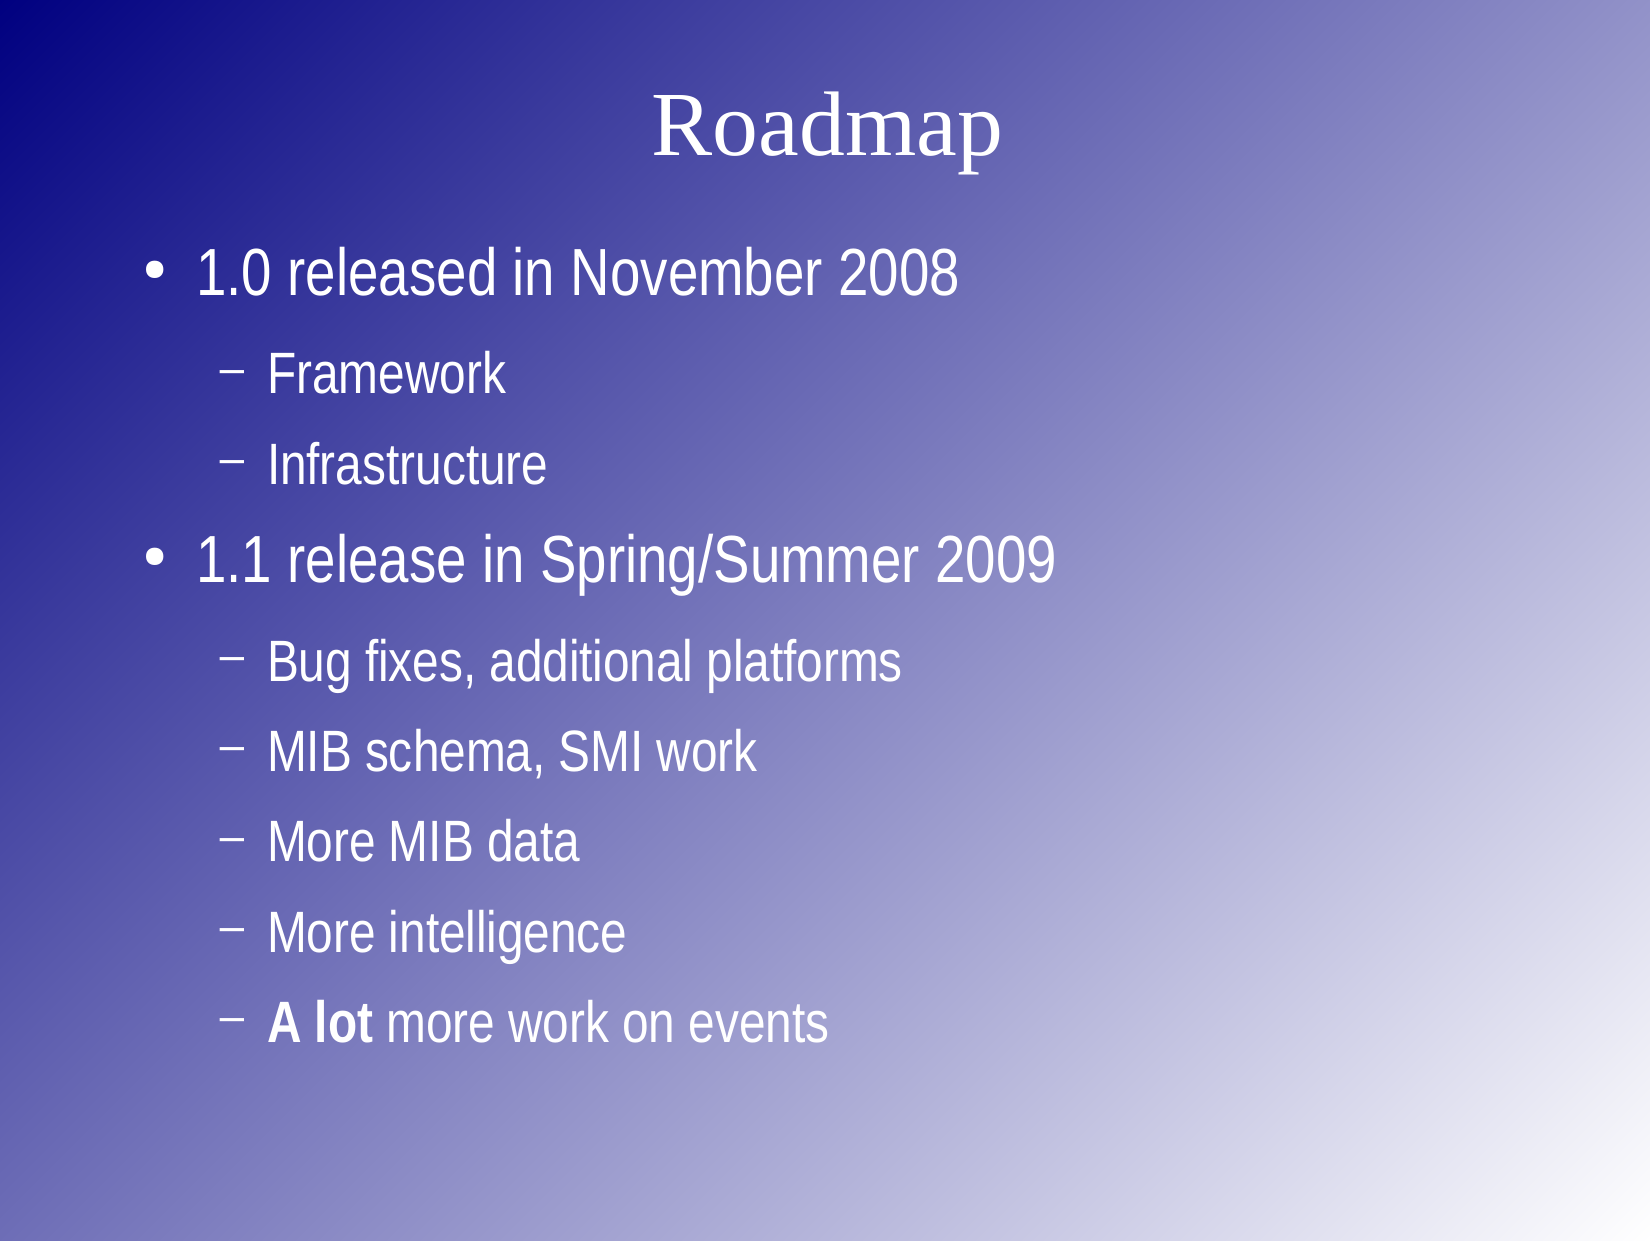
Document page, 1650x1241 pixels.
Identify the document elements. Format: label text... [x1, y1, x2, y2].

title Roadmap [123, 27, 1533, 221]
list 1.0 released in November 2008 Framework Infrastructure 1.1 release in Spring/Summer 2009 Bug fixes, additional platforms MIB schema, SMI work More MIB data More intelligence A lot more work on events [125, 233, 1535, 1064]
